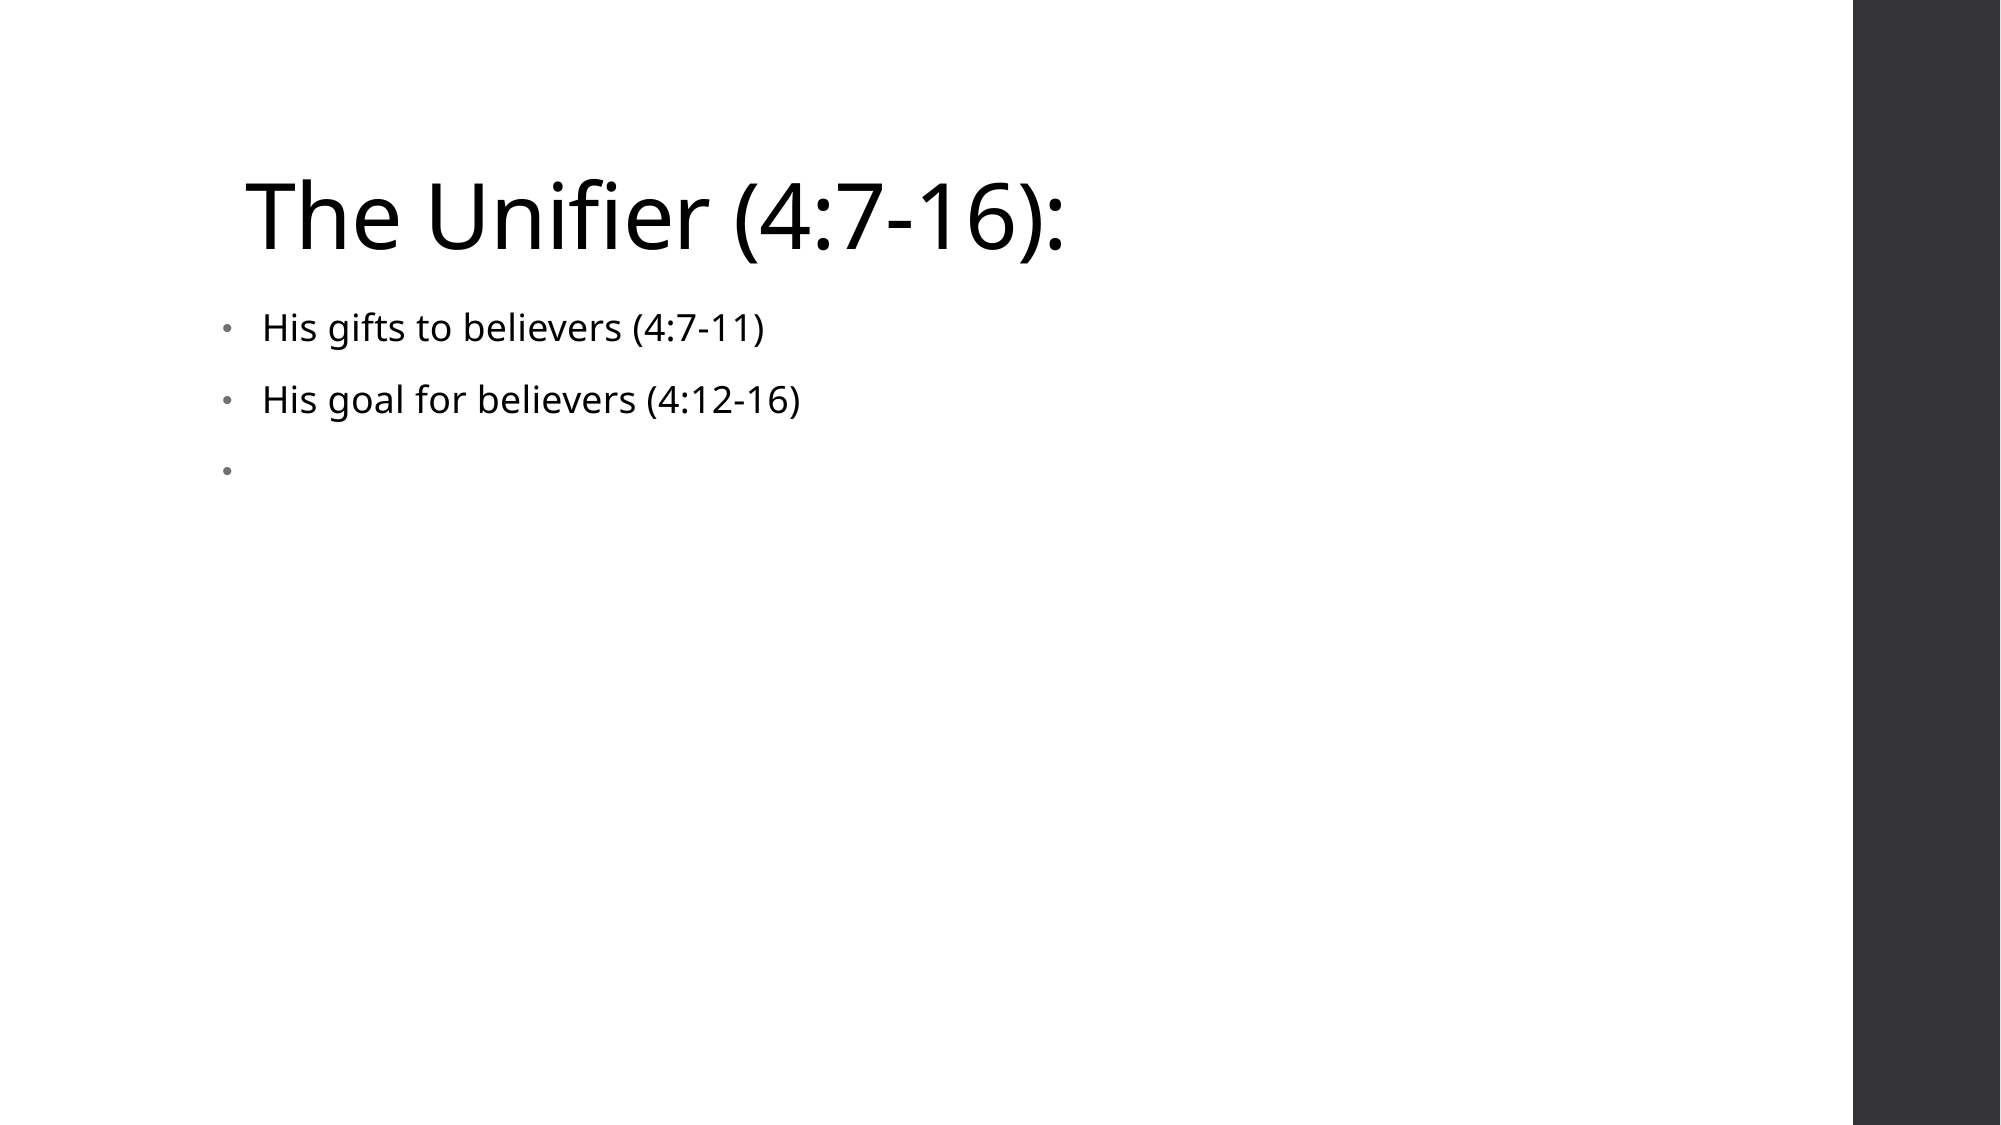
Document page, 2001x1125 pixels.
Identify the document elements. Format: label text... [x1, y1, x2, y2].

title The Unifier (4:7-16): [206, 60, 1797, 278]
list His gifts to believers (4:7-11) His goal for believers (4:12-16) [206, 299, 1617, 1014]
